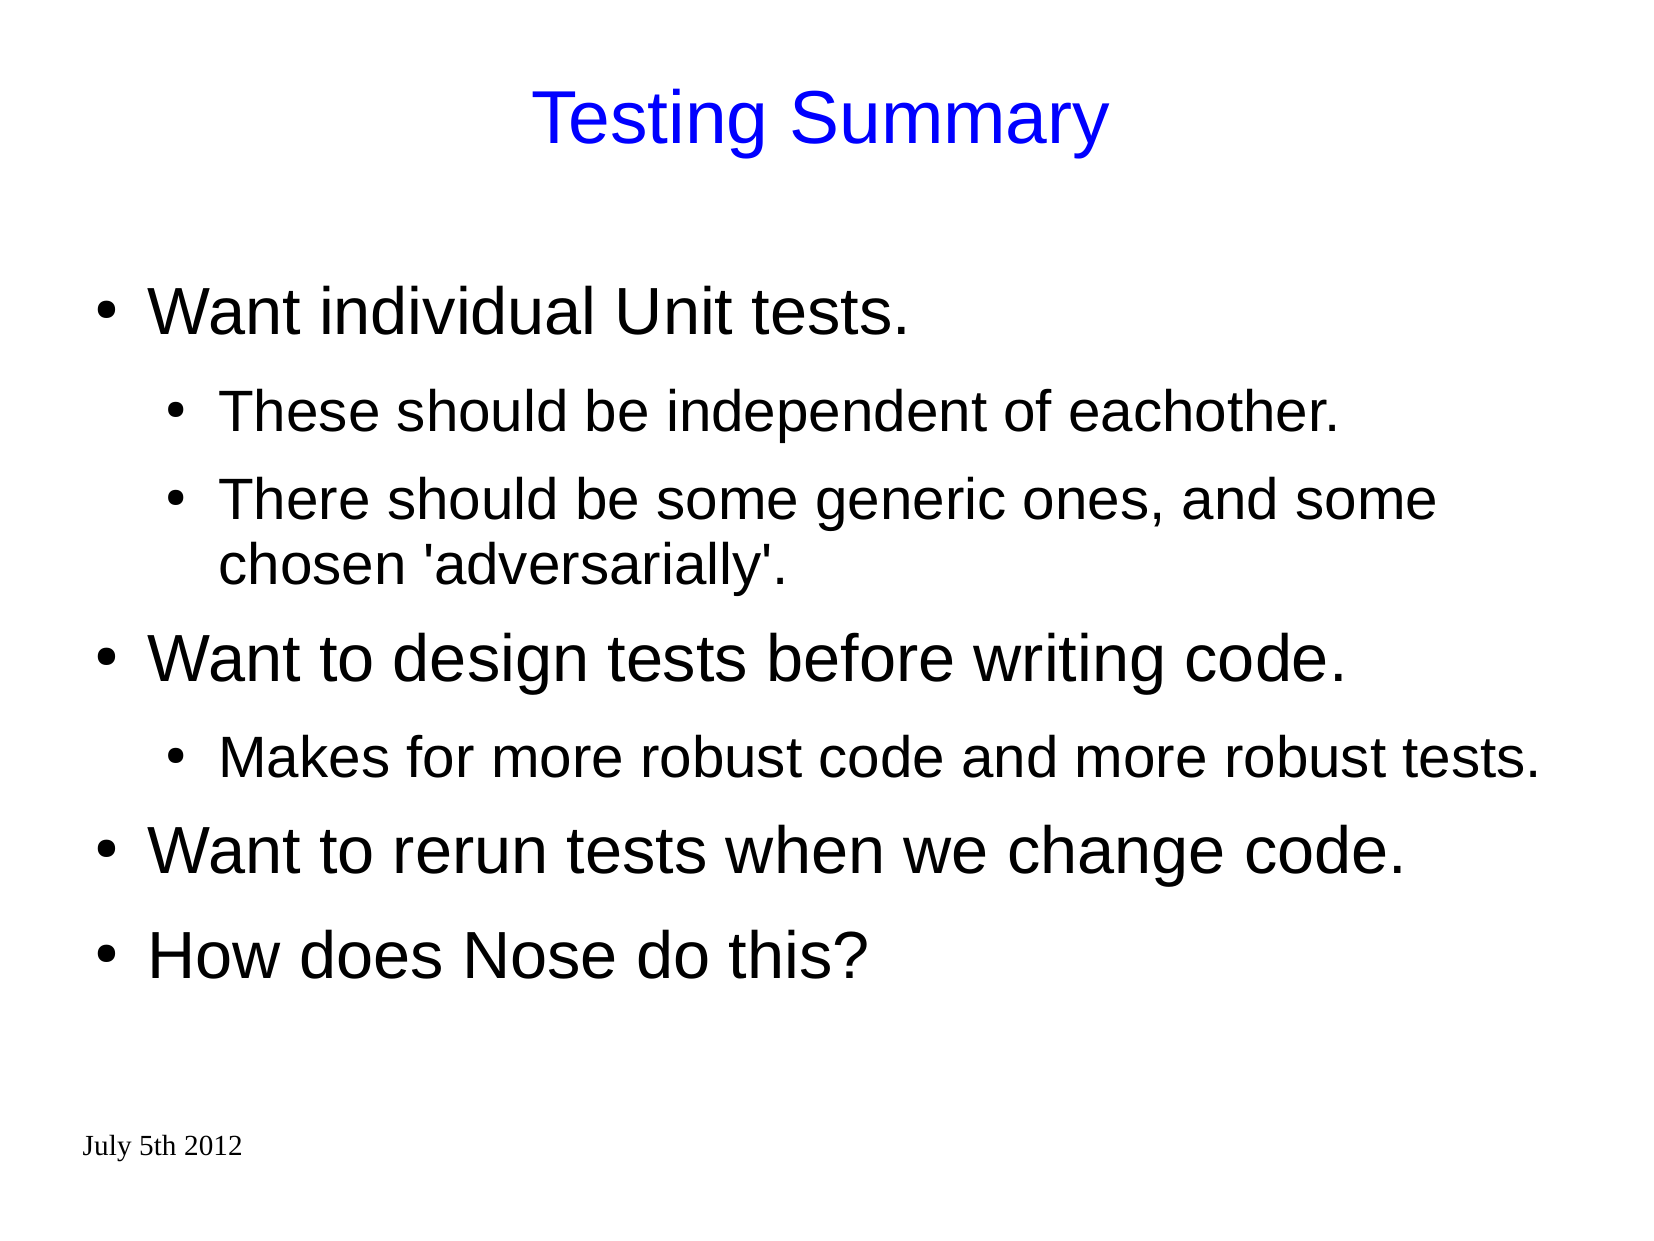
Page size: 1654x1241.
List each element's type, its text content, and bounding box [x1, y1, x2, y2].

title Testing Summary [76, 58, 1565, 178]
list Want individual Unit tests. These should be independent of eachother. There should be some generic ones, and some chosen 'adversarially'. Want to design tests before writing code. Makes for more robust code and more robust tests. Want to rerun tests when we change code. How does Nose do this? [76, 274, 1566, 1093]
